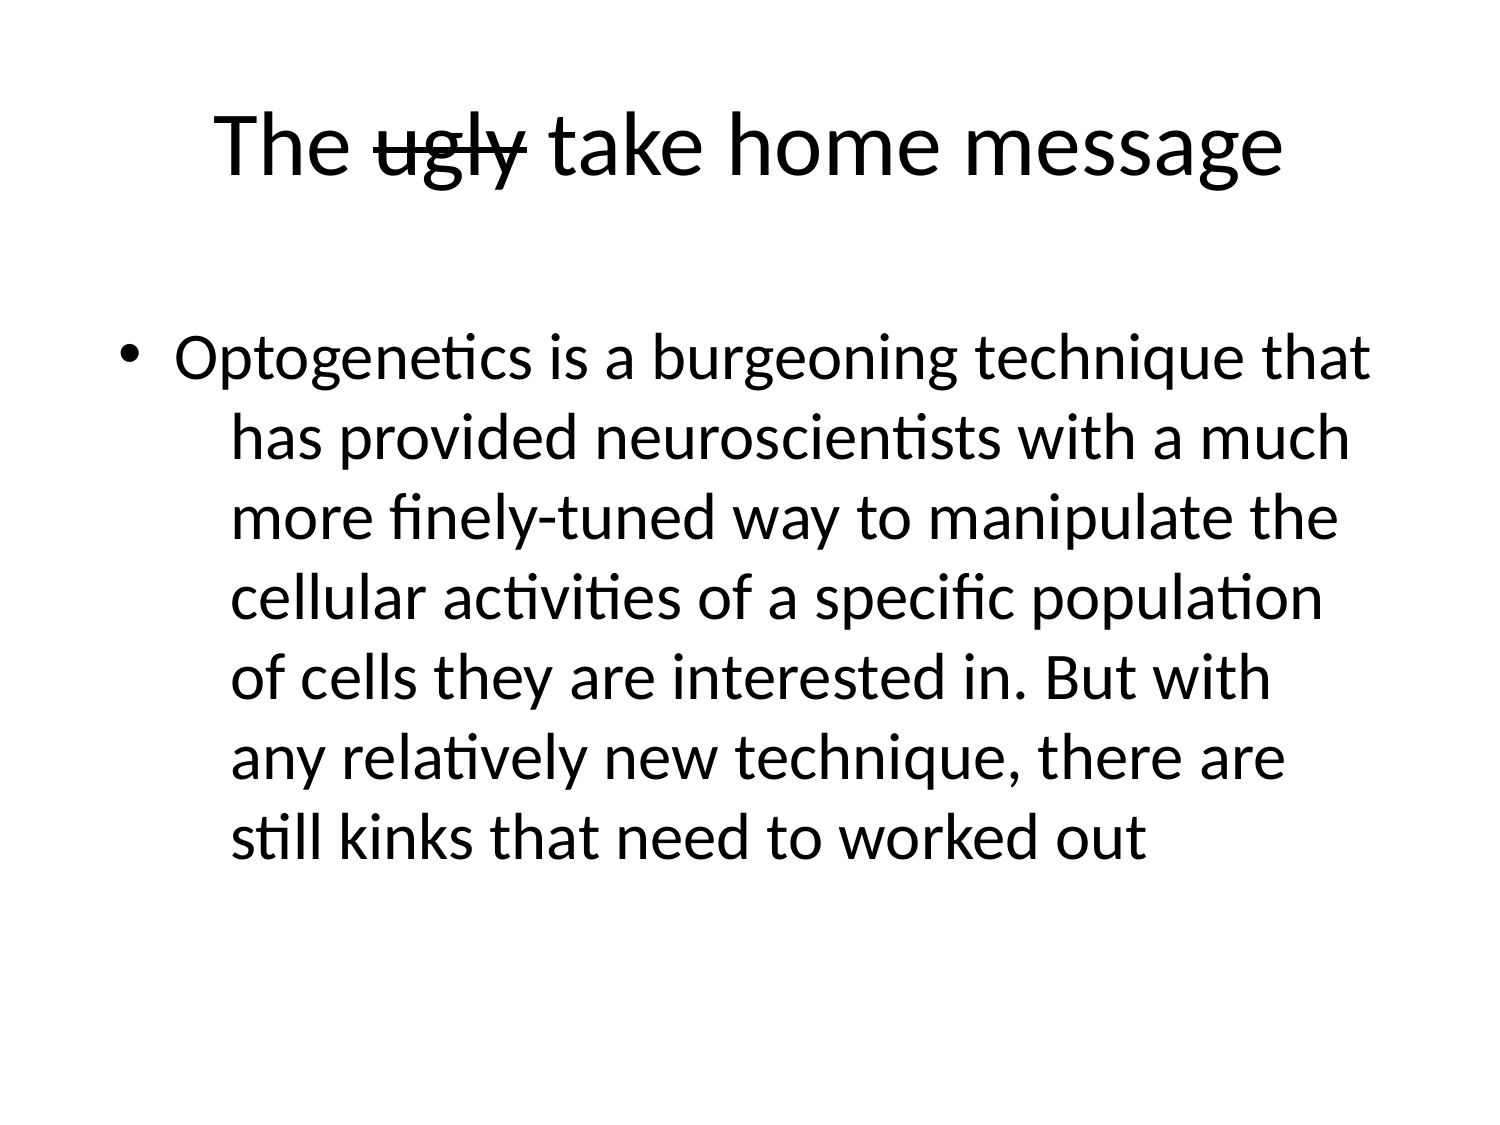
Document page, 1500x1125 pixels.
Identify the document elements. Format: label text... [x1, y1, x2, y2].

title The ugly take home message [75, 45, 1426, 233]
list Optogenetics is a burgeoning technique that has provided neuroscientists with a much more finely-tuned way to manipulate the cellular activities of a specific population of cells they are interested in. But with any relatively new technique, there are still kinks that need to worked out [103, 305, 1397, 923]
